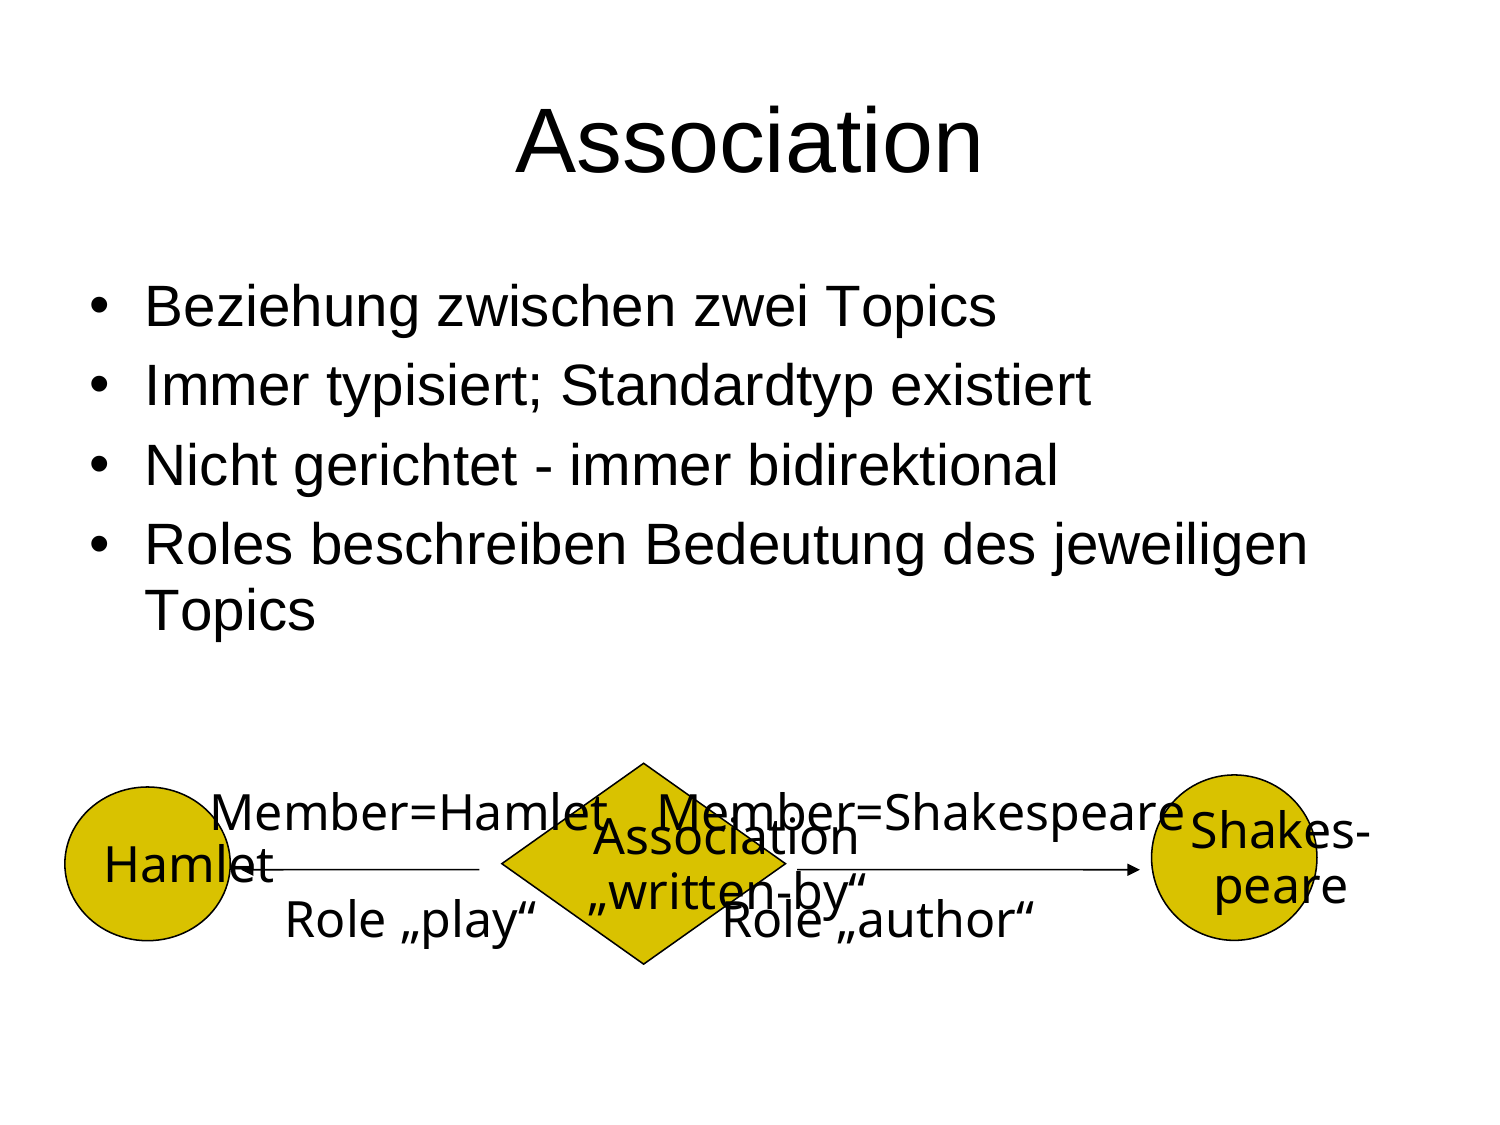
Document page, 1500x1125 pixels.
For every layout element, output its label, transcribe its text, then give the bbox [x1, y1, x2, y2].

text_box Member=Shakespeare [641, 774, 1202, 850]
text_box Hamlet [64, 786, 231, 941]
list Beziehung zwischen zwei Topics Immer typisiert; Standardtyp existiert Nicht gerichtet - immer bidirektional Roles beschreiben Bedeutung des jeweiligen Topics [75, 262, 1426, 652]
text_box Role „author“ [706, 881, 1050, 957]
text_box Member=Hamlet [194, 774, 624, 850]
text_box Role „play“ [269, 881, 552, 957]
title Association [75, 45, 1426, 233]
text_box Shakes- peare [1151, 774, 1317, 941]
text_box Association „written-by“ [501, 763, 786, 965]
